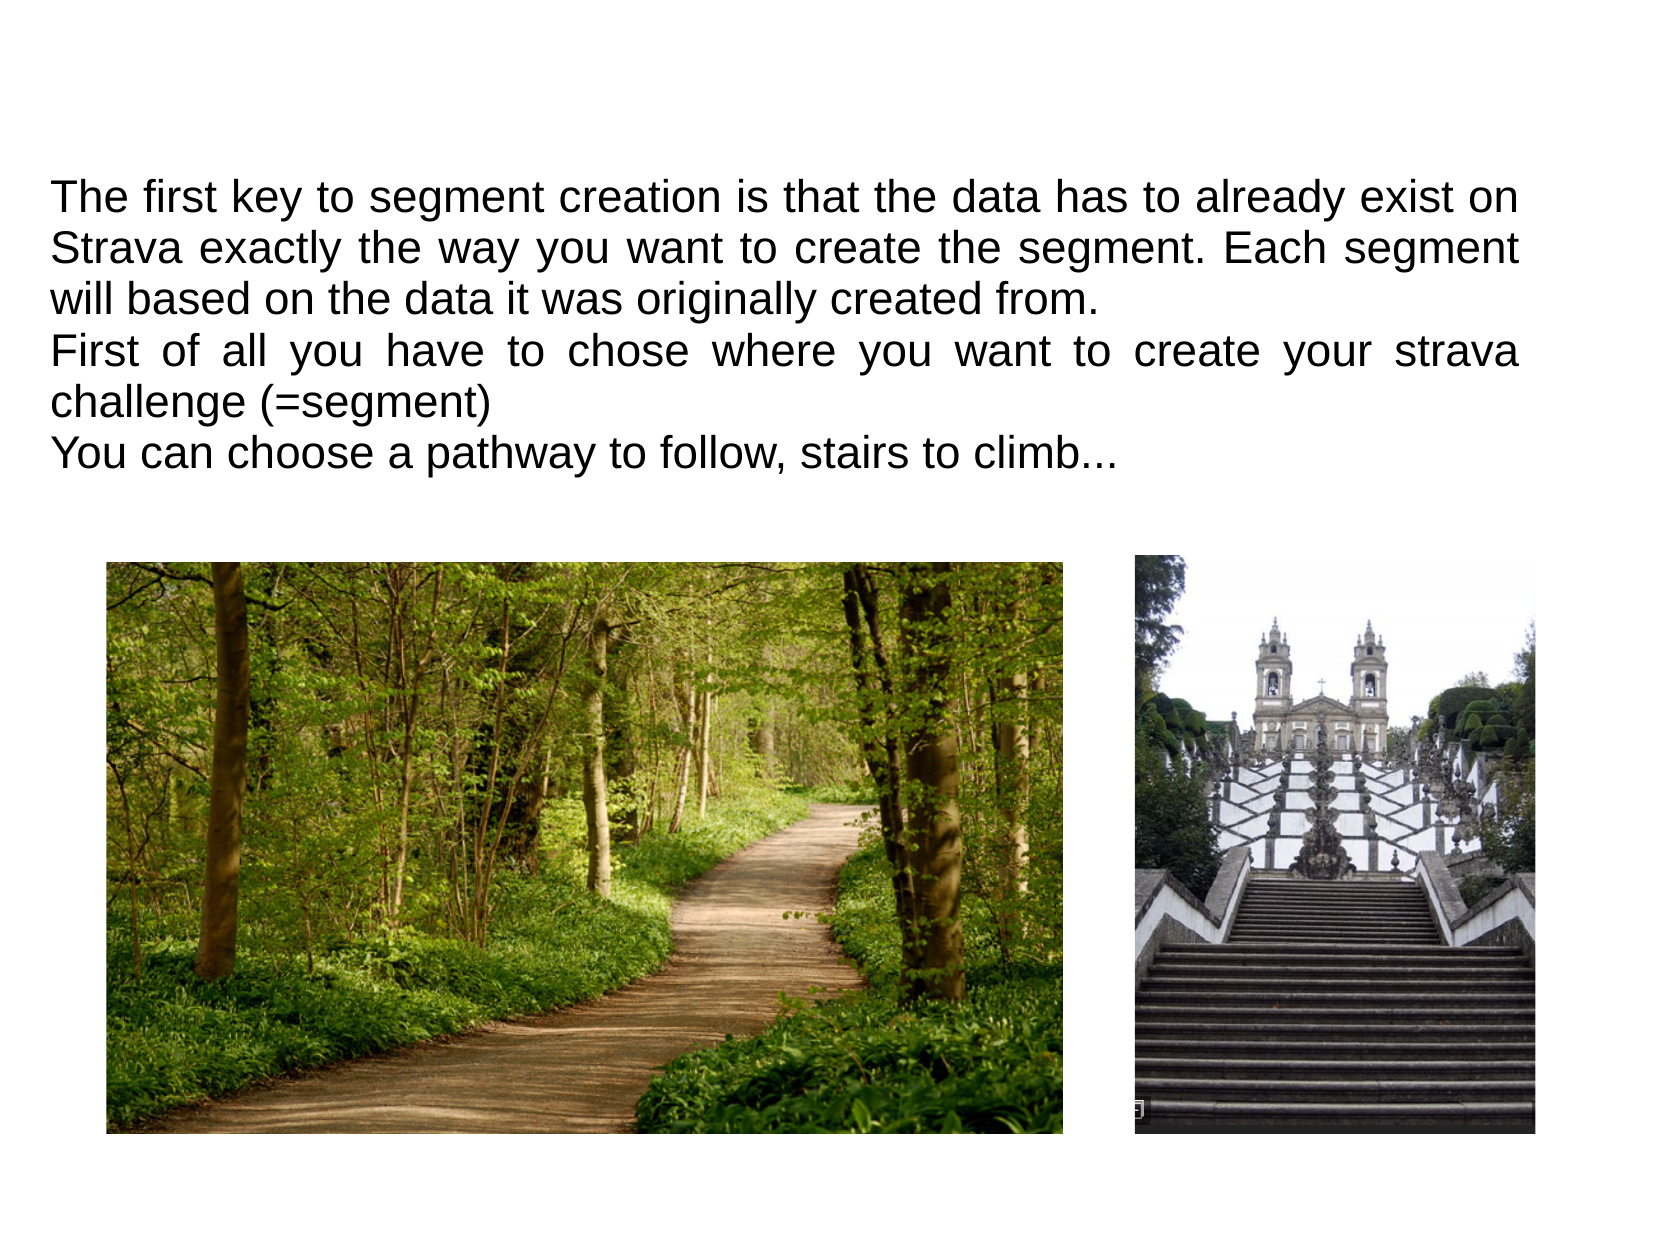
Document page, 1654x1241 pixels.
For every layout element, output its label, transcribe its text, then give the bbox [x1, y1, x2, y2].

text_box The first key to segment creation is that the data has to already exist on Strava exactly the way you want to create the segment. Each segment will based on the data it was originally created from. First of all you have to chose where you want to create your strava challenge (=segment) You can choose a pathway to follow, stairs to climb... [35, 163, 1536, 485]
picture [1134, 555, 1536, 1134]
picture [106, 562, 1063, 1134]
